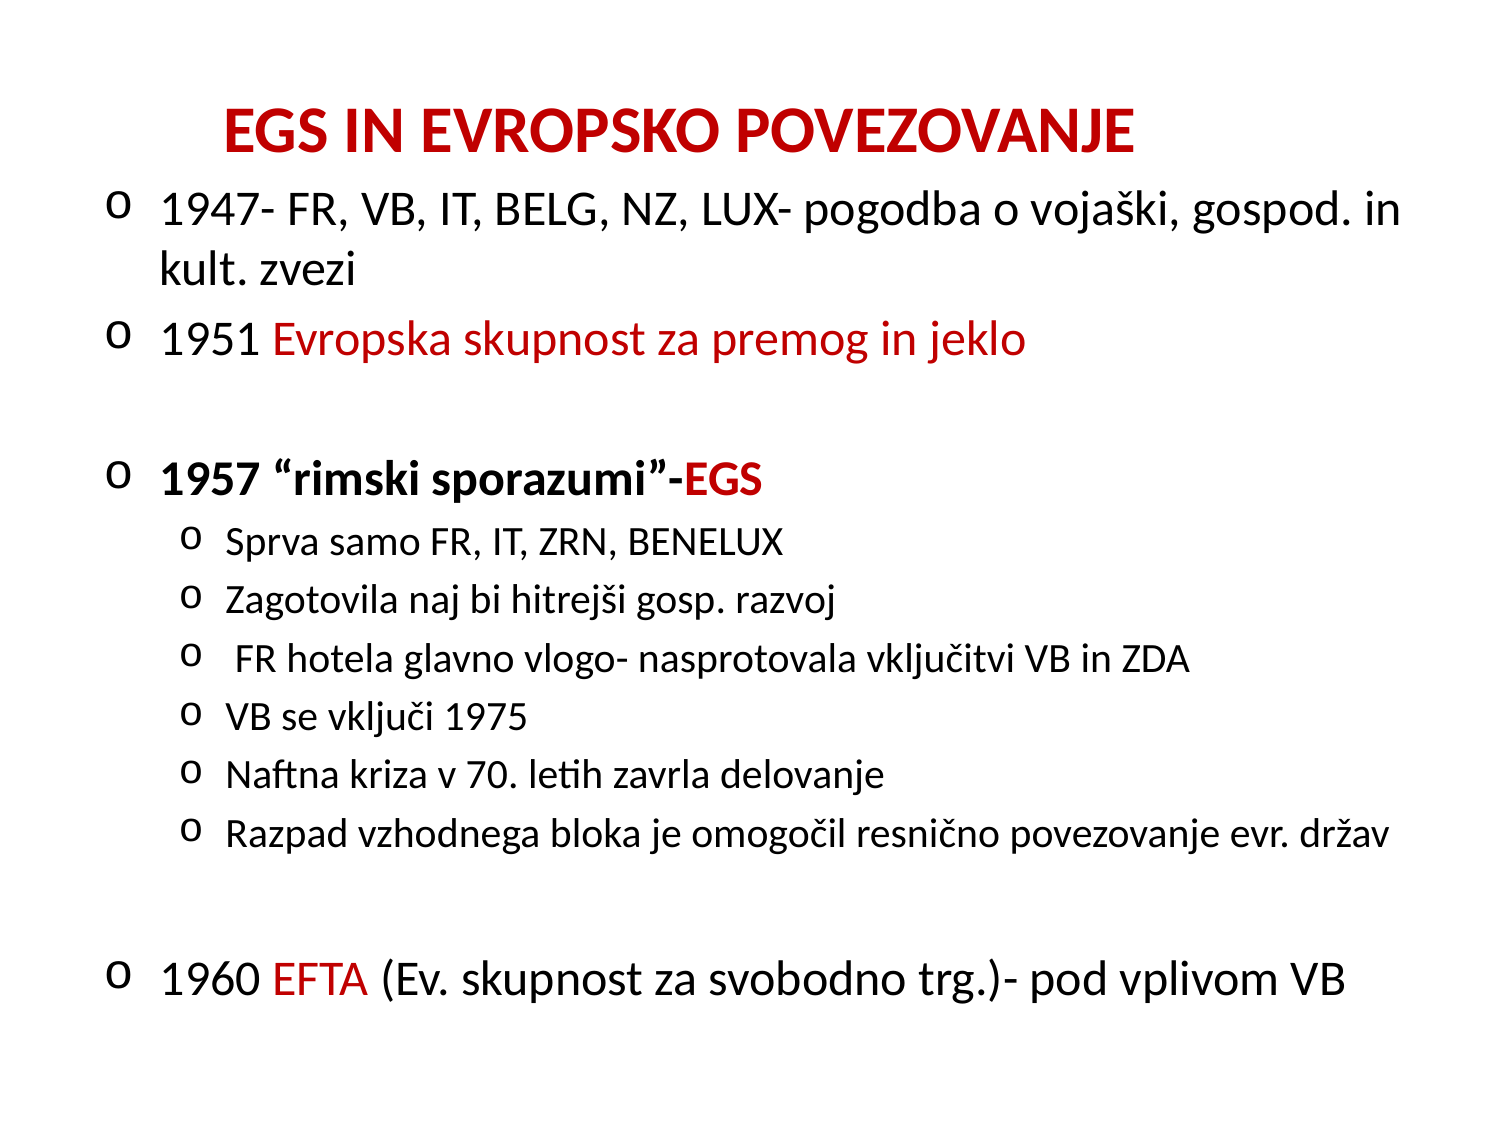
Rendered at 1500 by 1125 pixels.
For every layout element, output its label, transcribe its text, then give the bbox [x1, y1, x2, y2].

list EGS IN EVROPSKO POVEZOVANJE 1947- FR, VB, IT, BELG, NZ, LUX- pogodba o vojaški, gospod. in kult. zvezi 1951 Evropska skupnost za premog in jeklo 1957 “rimski sporazumi”-EGS Sprva samo FR, IT, ZRN, BENELUX Zagotovila naj bi hitrejši gosp. razvoj FR hotela glavno vlogo- nasprotovala vključitvi VB in ZDA VB se vključi 1975 Naftna kriza v 70. letih zavrla delovanje Razpad vzhodnega bloka je omogočil resnično povezovanje evr. držav 1960 EFTA (Ev. skupnost za svobodno trg.)- pod vplivom VB [88, 78, 1439, 821]
